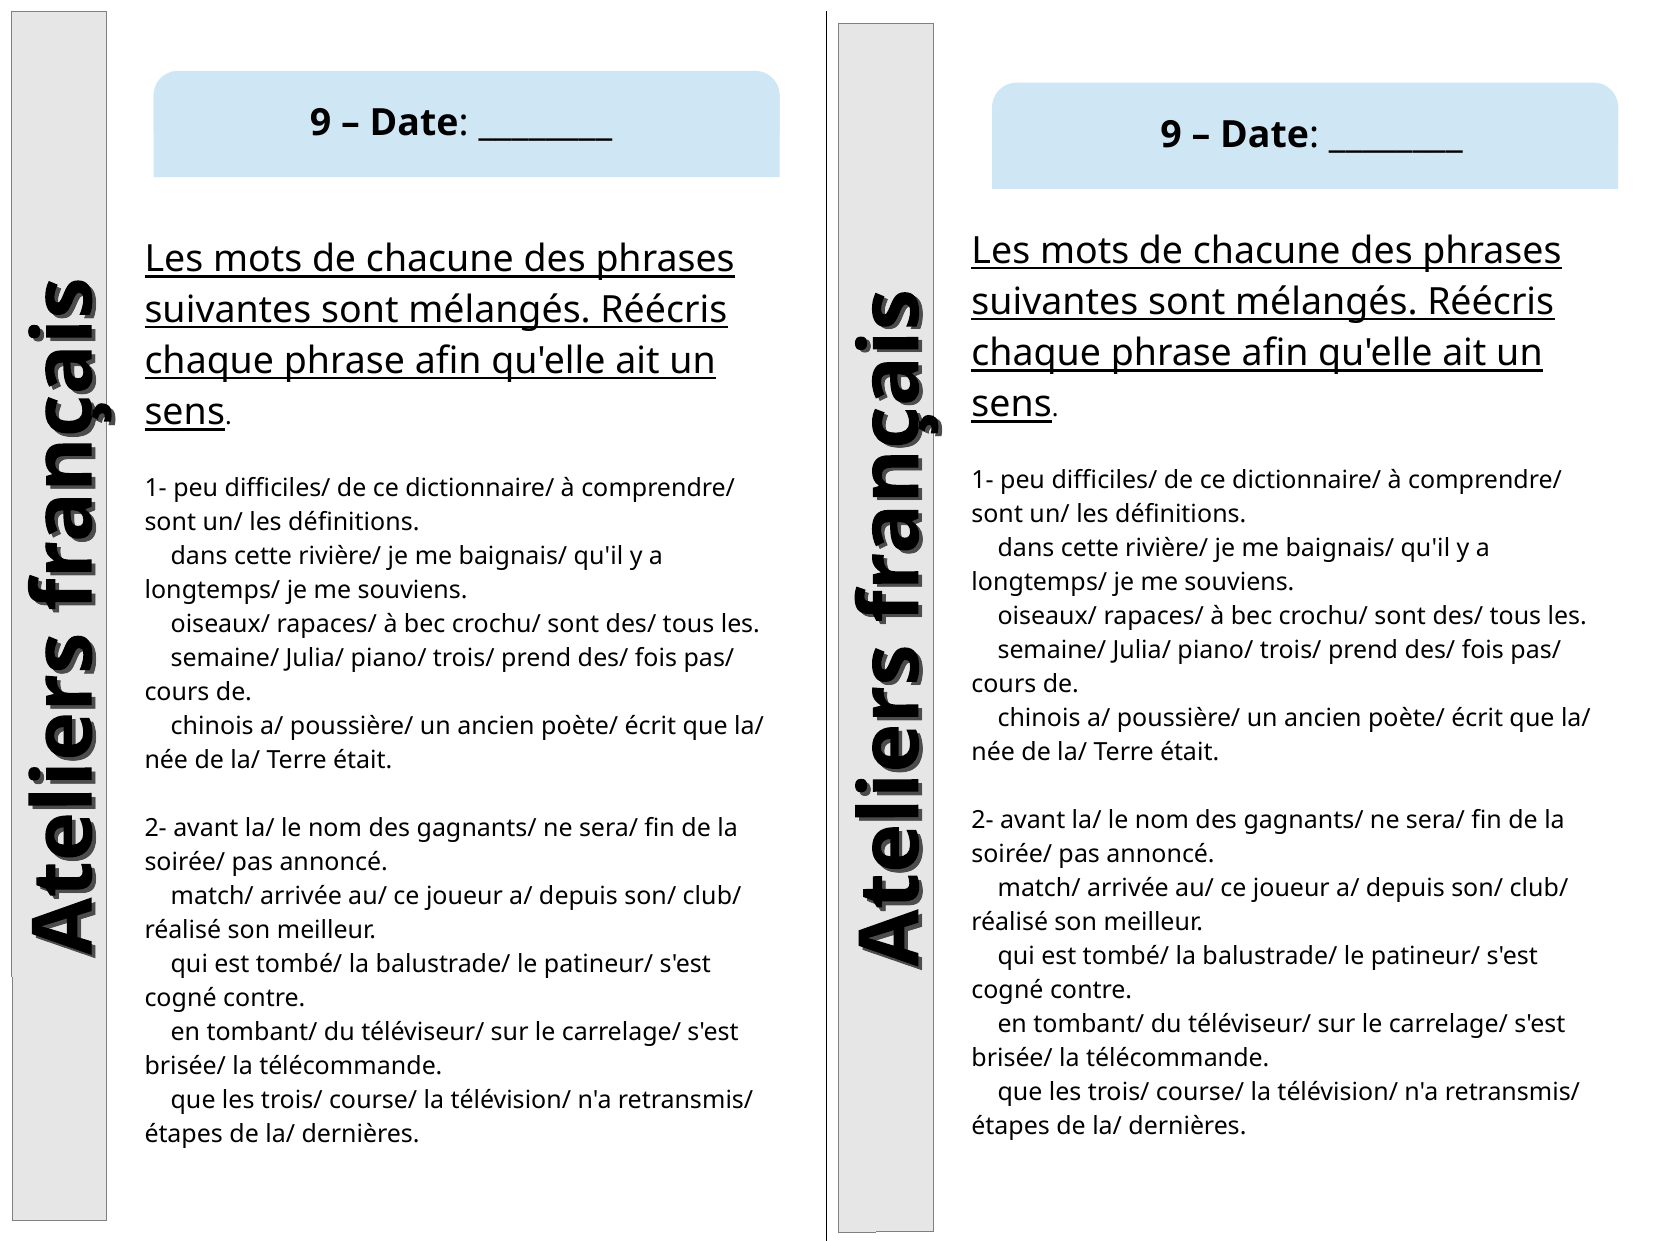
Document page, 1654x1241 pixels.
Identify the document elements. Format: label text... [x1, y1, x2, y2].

text_box [153, 70, 780, 178]
text_box 9 – Date: ________ [295, 88, 686, 166]
text_box 9 – Date: ________ [1145, 100, 1536, 178]
text_box Les mots de chacune des phrases suivantes sont mélangés. Réécris chaque phrase afin qu'elle ait un sens. 1- peu difficiles/ de ce dictionnaire/ à comprendre/ sont un/ les définitions. dans cette rivière/ je me baignais/ qu'il y a longtemps/ je me souviens. oiseaux/ rapaces/ à bec crochu/ sont des/ tous les. semaine/ Julia/ piano/ trois/ prend des/ fois pas/ cours de. chinois a/ poussière/ un ancien poète/ écrit que la/ née de la/ Terre était. 2- avant la/ le nom des gagnants/ ne sera/ fin de la soirée/ pas annoncé. match/ arrivée au/ ce joueur a/ depuis son/ club/ réalisé son meilleur. qui est tombé/ la balustrade/ le patineur/ s'est cogné contre. en tombant/ du téléviseur/ sur le carrelage/ s'est brisée/ la télécommande. que les trois/ course/ la télévision/ n'a retransmis/ étapes de la/ dernières. [129, 224, 804, 1154]
text_box Ateliers français [11, 11, 107, 1221]
text_box Les mots de chacune des phrases suivantes sont mélangés. Réécris chaque phrase afin qu'elle ait un sens. 1- peu difficiles/ de ce dictionnaire/ à comprendre/ sont un/ les définitions. dans cette rivière/ je me baignais/ qu'il y a longtemps/ je me souviens. oiseaux/ rapaces/ à bec crochu/ sont des/ tous les. semaine/ Julia/ piano/ trois/ prend des/ fois pas/ cours de. chinois a/ poussière/ un ancien poète/ écrit que la/ née de la/ Terre était. 2- avant la/ le nom des gagnants/ ne sera/ fin de la soirée/ pas annoncé. match/ arrivée au/ ce joueur a/ depuis son/ club/ réalisé son meilleur. qui est tombé/ la balustrade/ le patineur/ s'est cogné contre. en tombant/ du téléviseur/ sur le carrelage/ s'est brisée/ la télécommande. que les trois/ course/ la télévision/ n'a retransmis/ étapes de la/ dernières. [956, 216, 1630, 1146]
text_box Ateliers français [838, 23, 934, 1233]
text_box [992, 82, 1619, 189]
